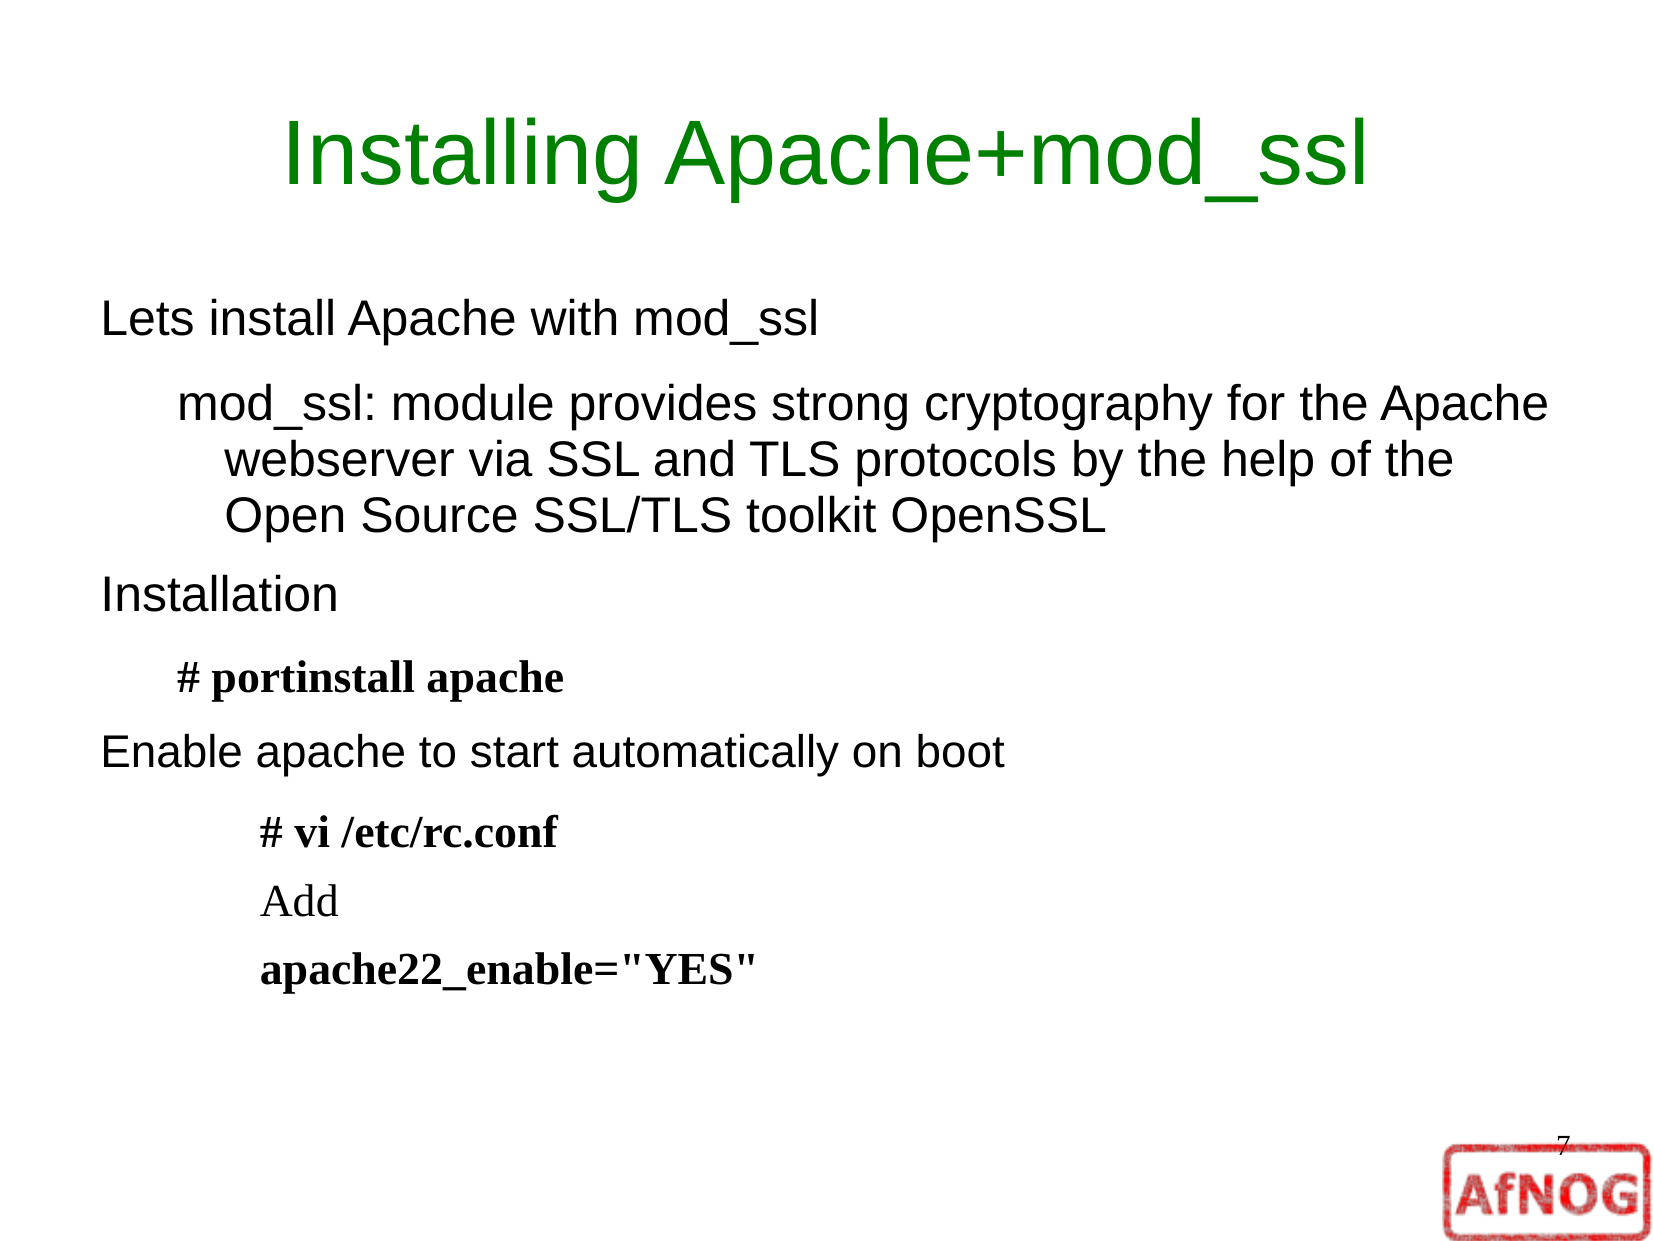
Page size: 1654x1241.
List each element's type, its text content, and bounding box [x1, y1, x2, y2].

list Lets install Apache with mod_ssl mod_ssl: module provides strong cryptography for the Apache webserver via SSL and TLS protocols by the help of the Open Source SSL/TLS toolkit OpenSSL Installation # portinstall apache Enable apache to start automatically on boot # vi /etc/rc.conf Add apache22_enable="YES" [82, 290, 1571, 1094]
picture [1441, 1141, 1654, 1241]
title Installing Apache+mod_ssl [82, 56, 1571, 250]
